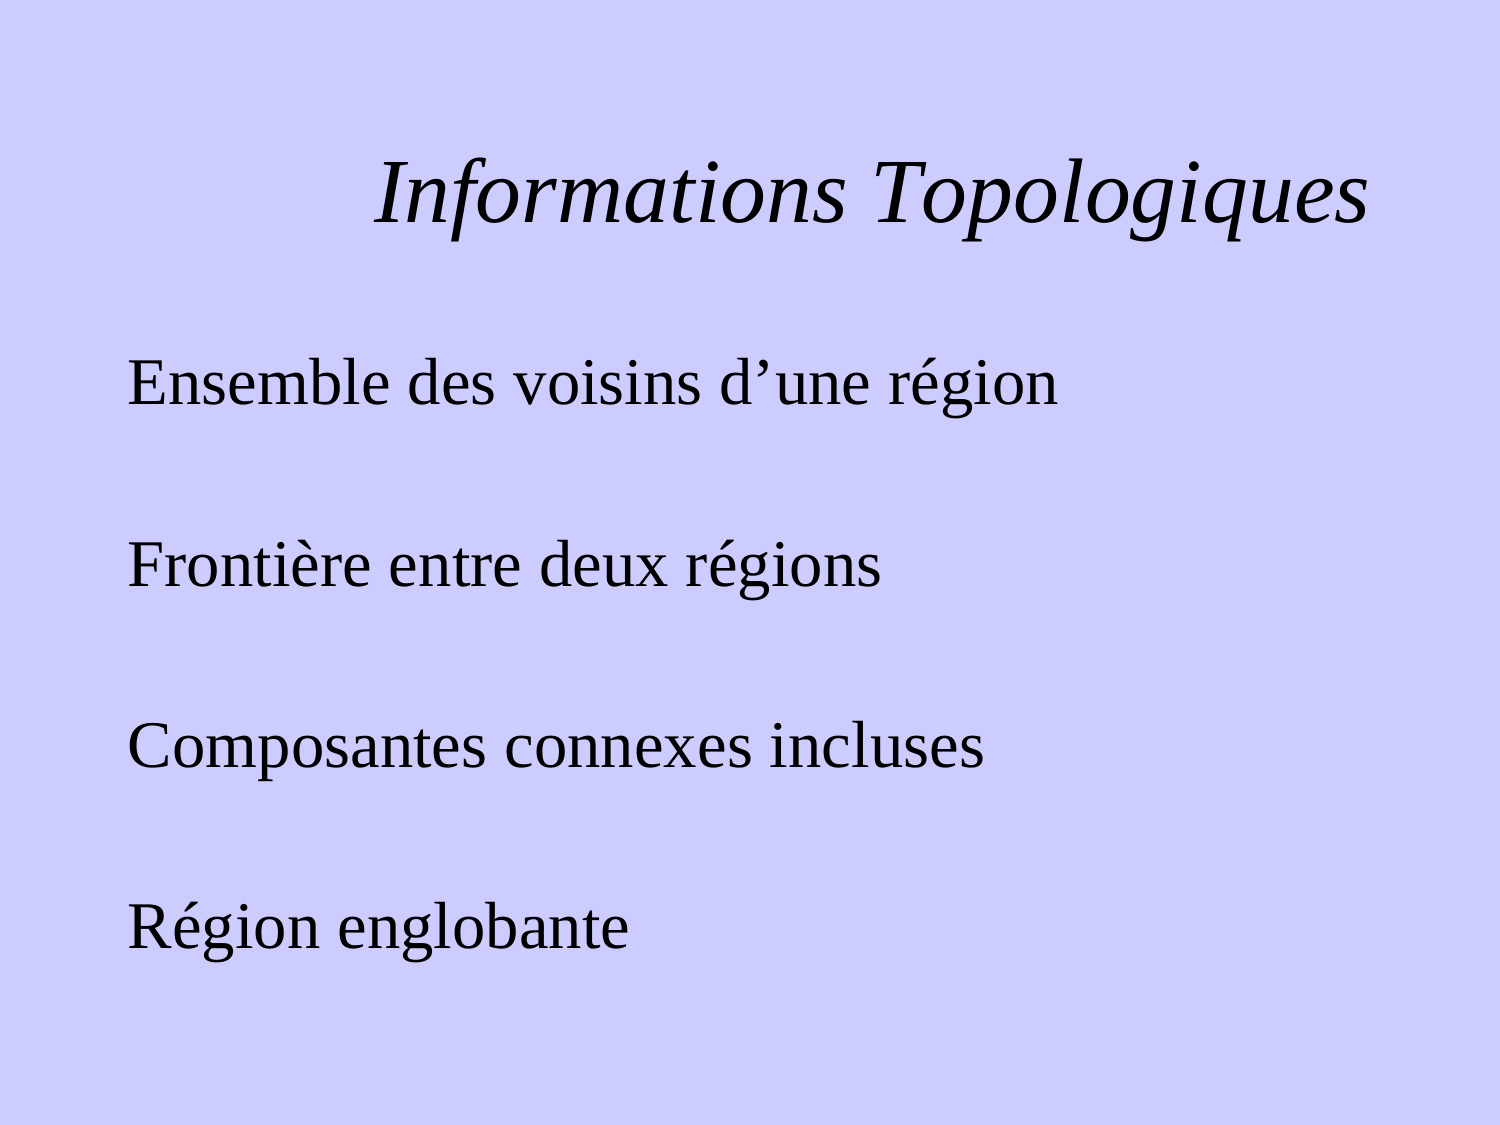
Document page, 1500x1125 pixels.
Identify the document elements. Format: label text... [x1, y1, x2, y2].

list Ensemble des voisins d’une région Frontière entre deux régions Composantes connexes incluses Région englobante [112, 337, 1388, 1013]
title Informations Topologiques [112, 62, 1388, 250]
